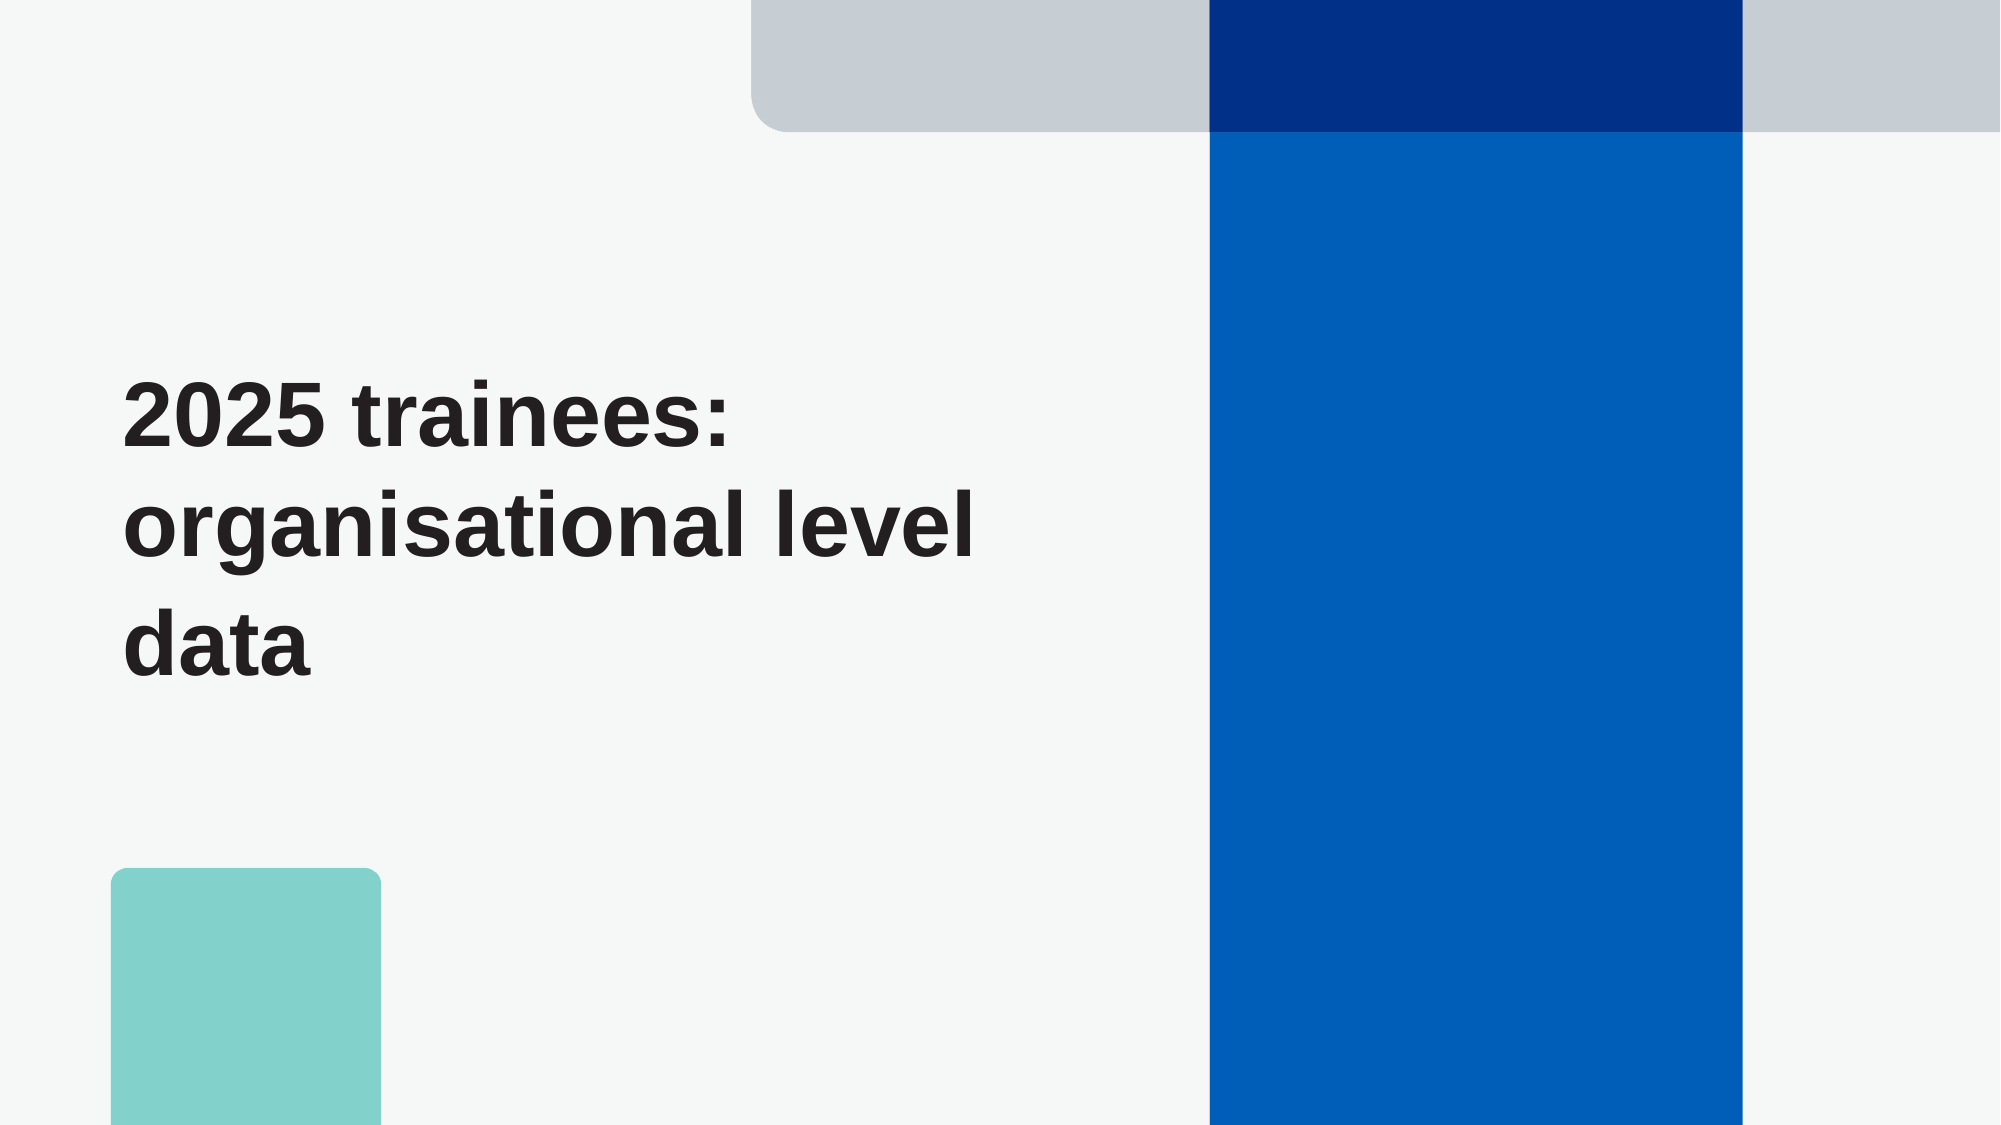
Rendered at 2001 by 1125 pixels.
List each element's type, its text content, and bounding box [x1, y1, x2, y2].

title 2025 trainees: organisational level data [122, 355, 1188, 573]
